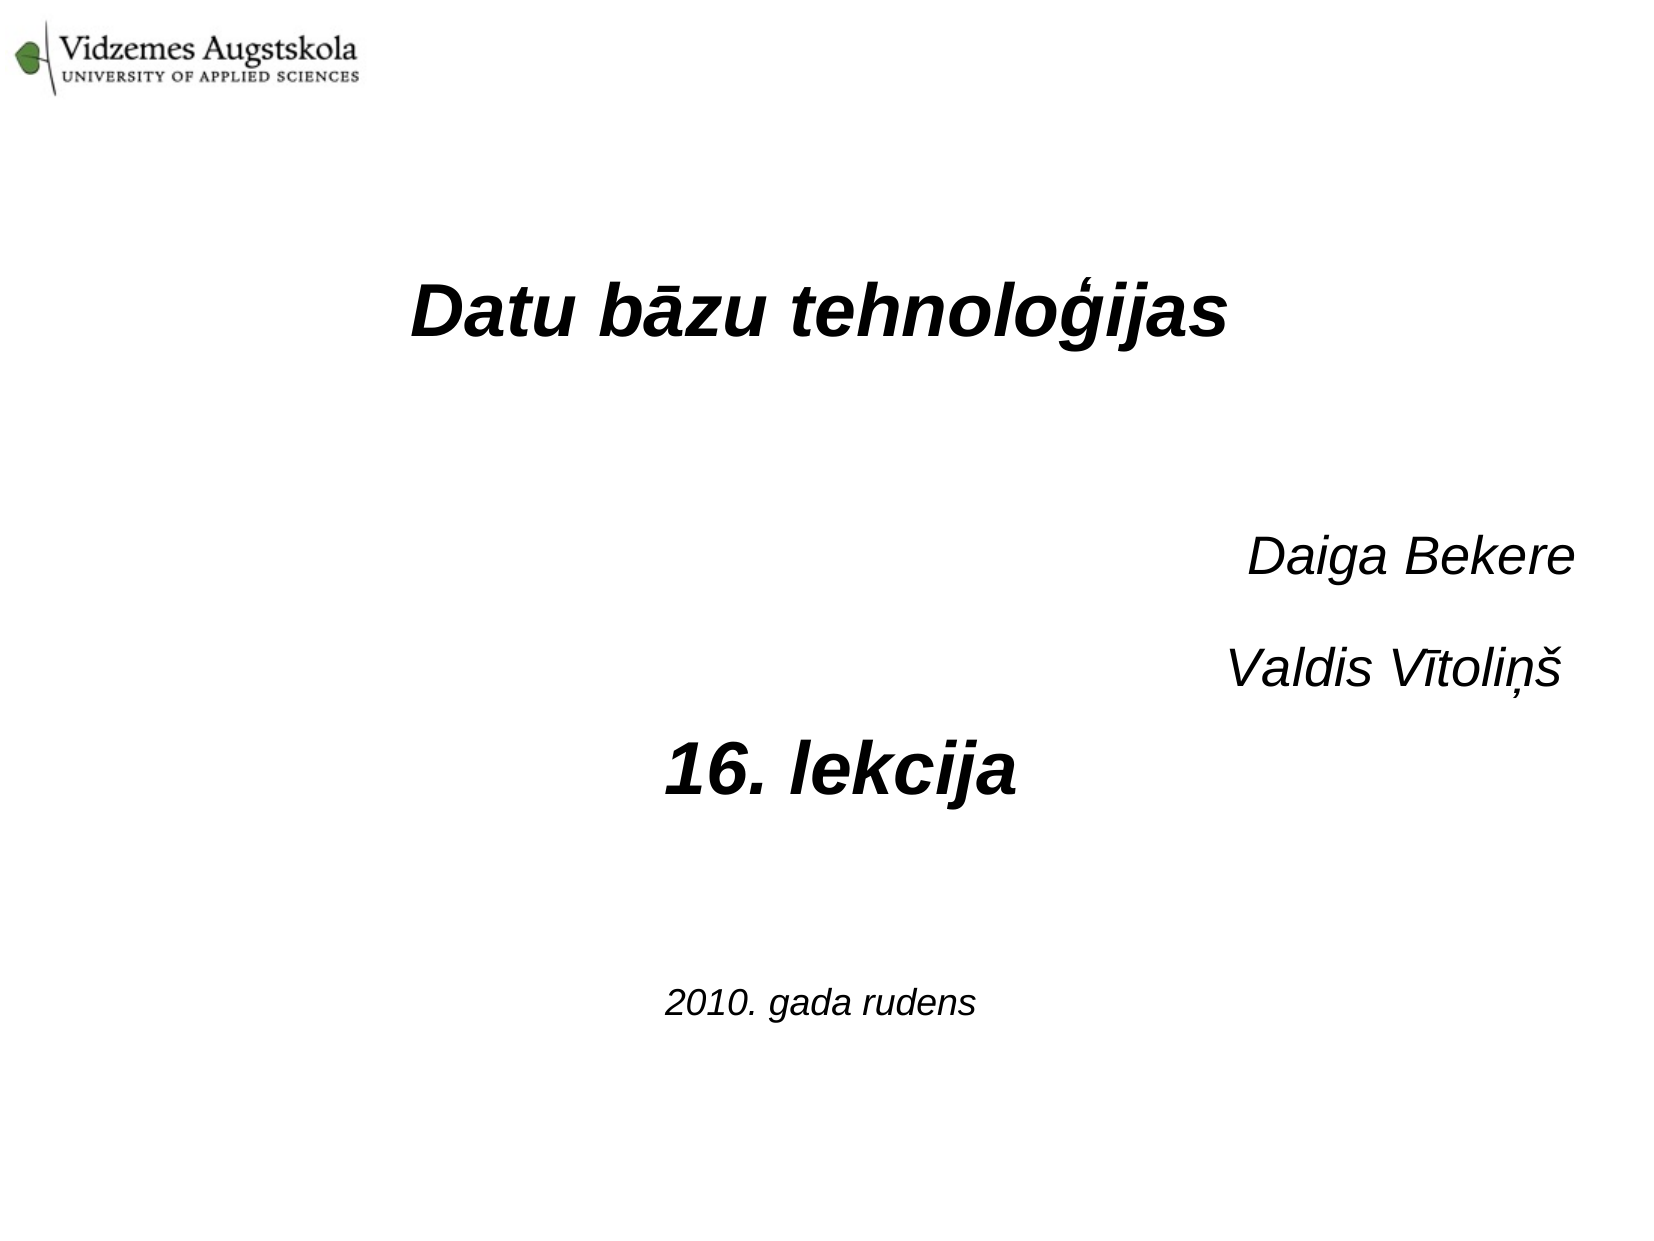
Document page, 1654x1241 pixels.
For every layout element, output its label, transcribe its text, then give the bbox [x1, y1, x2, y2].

picture [5, 2, 368, 113]
text_box 2010. gada rudens [141, 974, 1501, 1032]
title Datu bāzu tehnoloģijas [76, 235, 1565, 385]
subtitle Daiga Bekere Valdis Vītoliņš [88, 527, 1577, 701]
text_box 16. lekcija [649, 720, 1034, 819]
